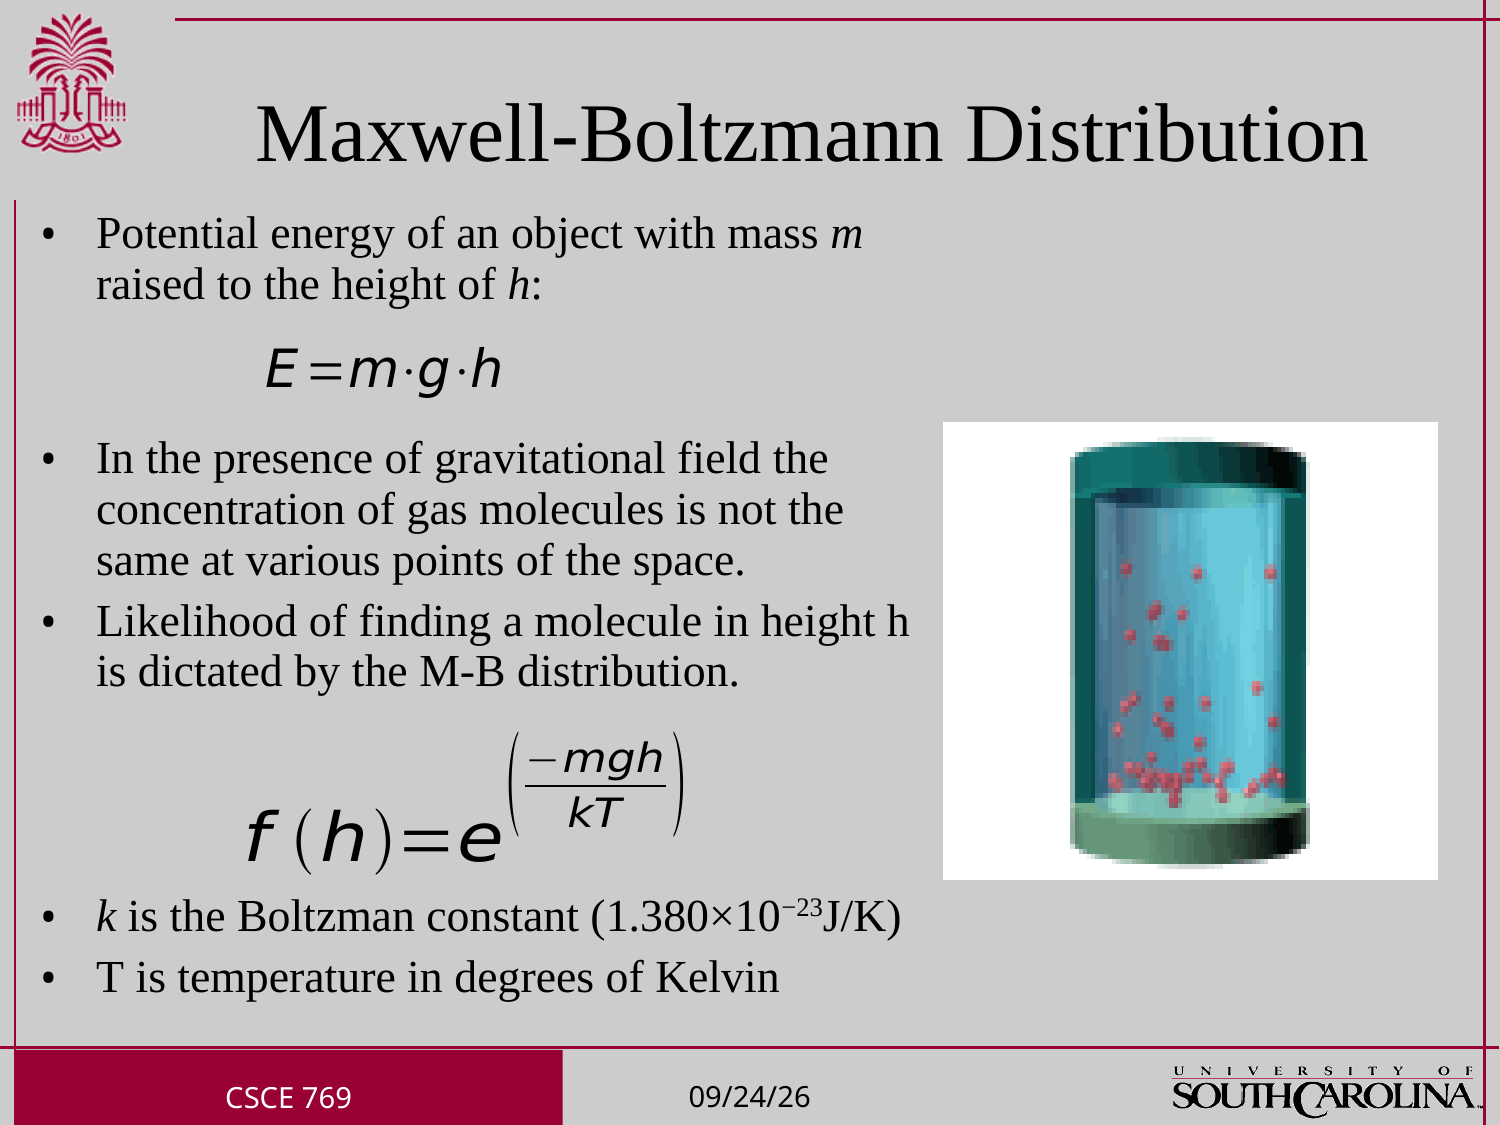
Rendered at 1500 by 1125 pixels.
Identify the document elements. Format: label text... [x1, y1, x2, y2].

list Potential energy of an object with mass m raised to the height of h: In the presence of gravitational field the concentration of gas molecules is not the same at various points of the space. Likelihood of finding a molecule in height h is dictated by the M-B distribution. k is the Boltzman constant (1.380×10−23J/K) T is temperature in degrees of Kelvin [24, 200, 938, 1069]
picture [1162, 1049, 1483, 1125]
picture [12, 12, 131, 155]
chart [252, 337, 516, 400]
picture [943, 422, 1438, 880]
title Maxwell-Boltzmann Distribution [174, 9, 1450, 188]
chart [225, 730, 705, 878]
